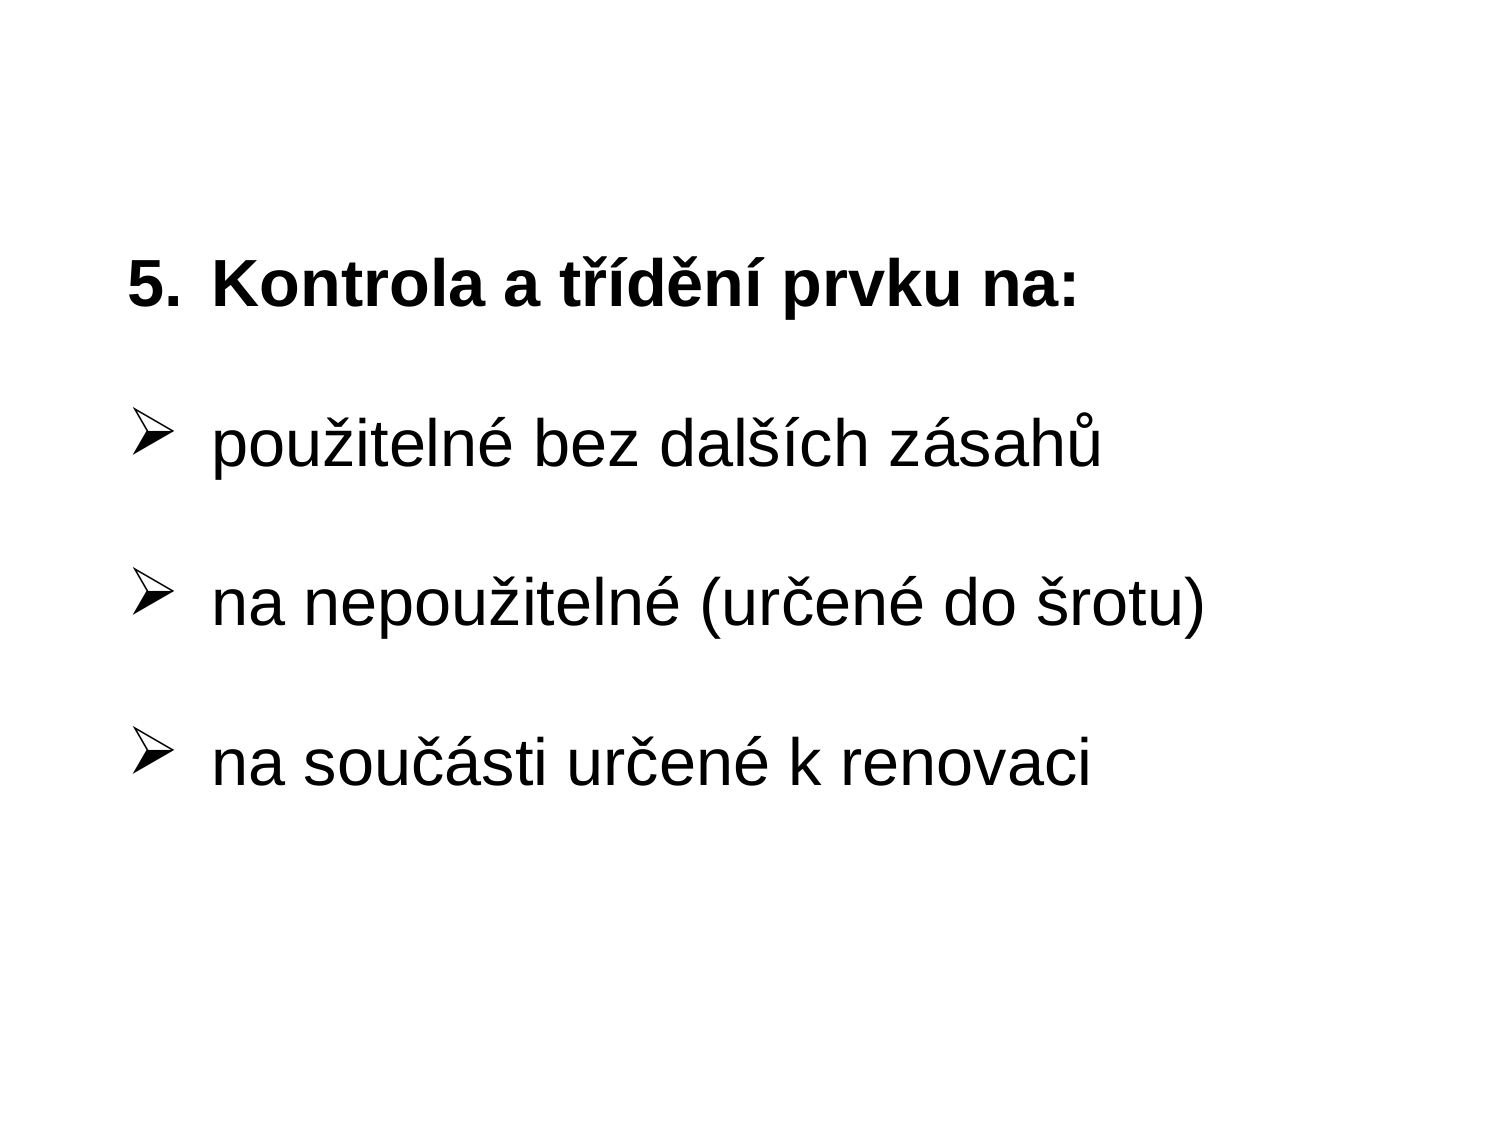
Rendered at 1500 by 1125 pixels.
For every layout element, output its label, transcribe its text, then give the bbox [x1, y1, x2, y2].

text_box Kontrola a třídění prvku na: použitelné bez dalších zásahů na nepoužitelné (určené do šrotu) na součásti určené k renovaci [112, 231, 1424, 807]
